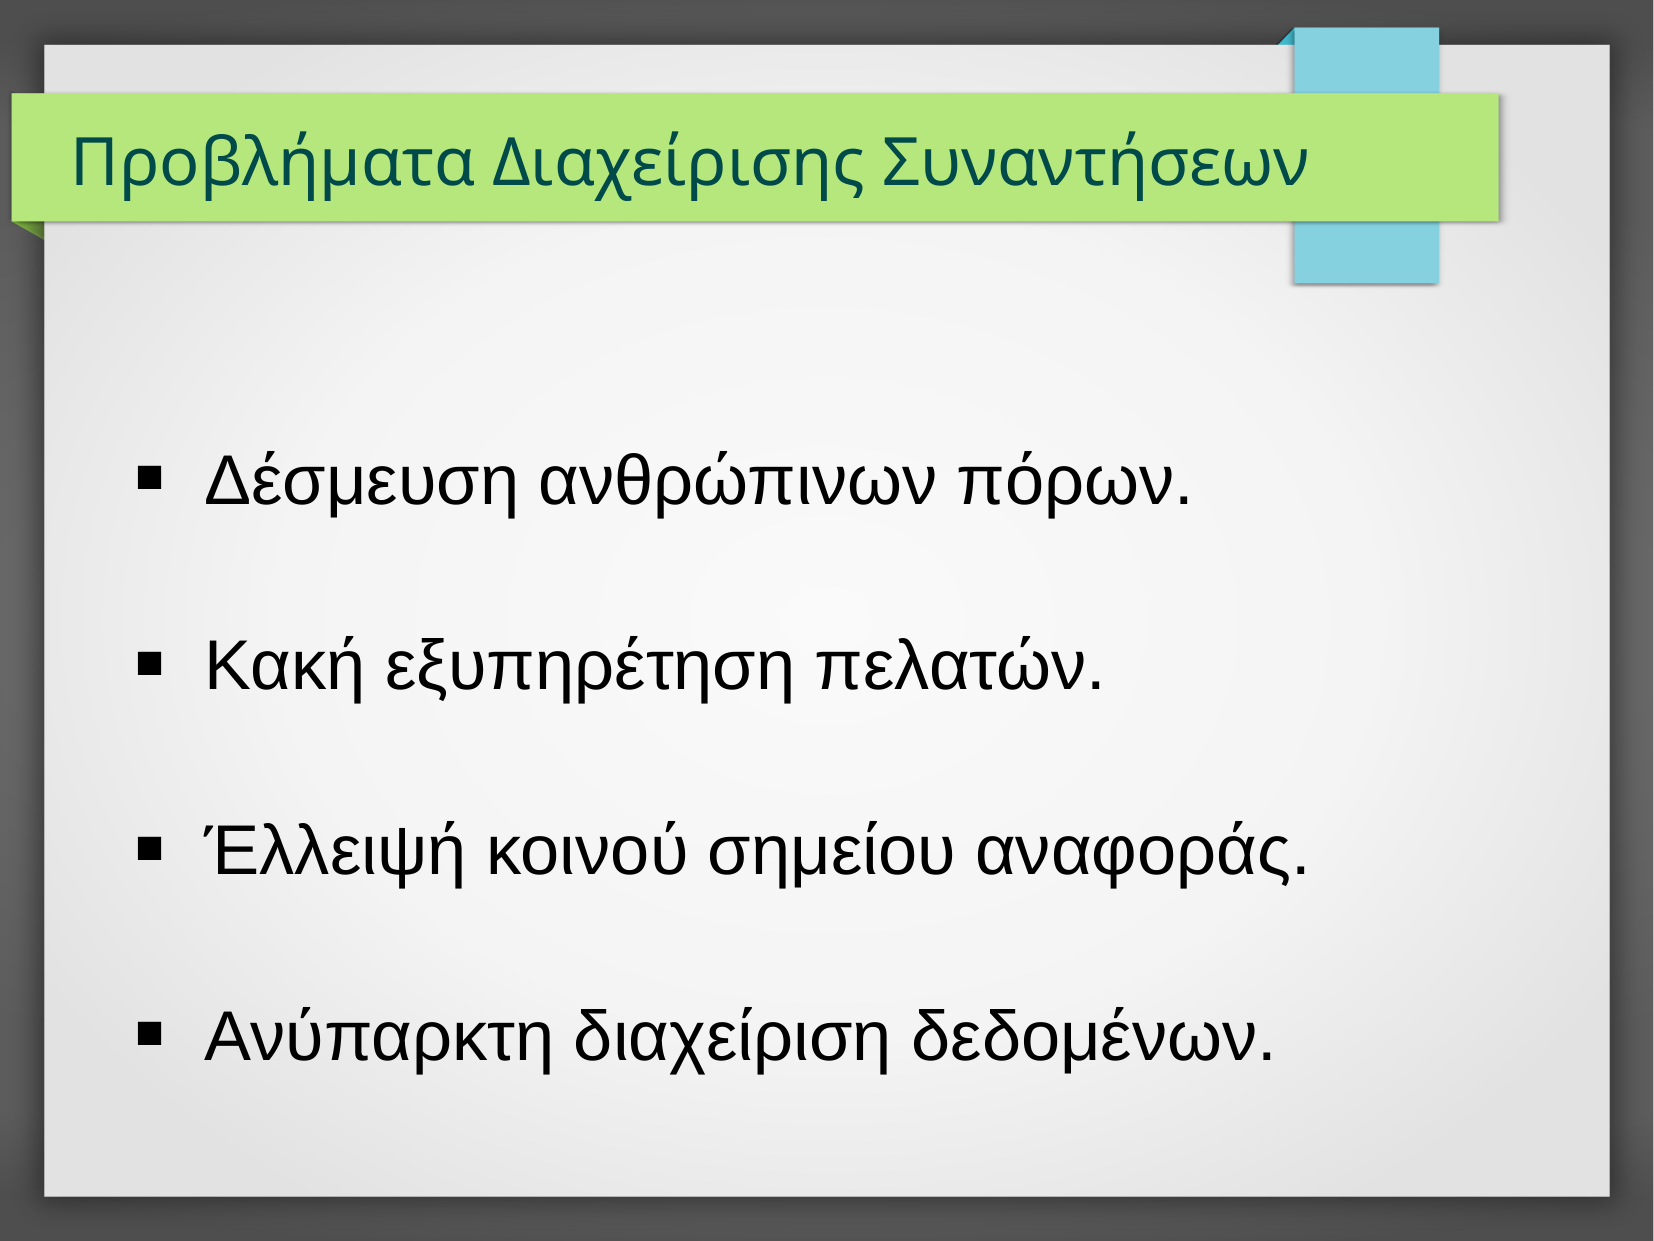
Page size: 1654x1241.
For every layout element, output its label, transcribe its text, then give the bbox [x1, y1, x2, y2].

title Προβλήματα Διαχείρισης Συναντήσεων [70, 40, 1441, 279]
picture [0, 0, 1654, 1241]
list Δέσμευση ανθρώπινων πόρων. Κακή εξυπηρέτηση πελατών. Έλλειψή κοινού σημείου αναφοράς. Ανύπαρκτη διαχείριση δεδομένων. [121, 361, 1610, 1081]
